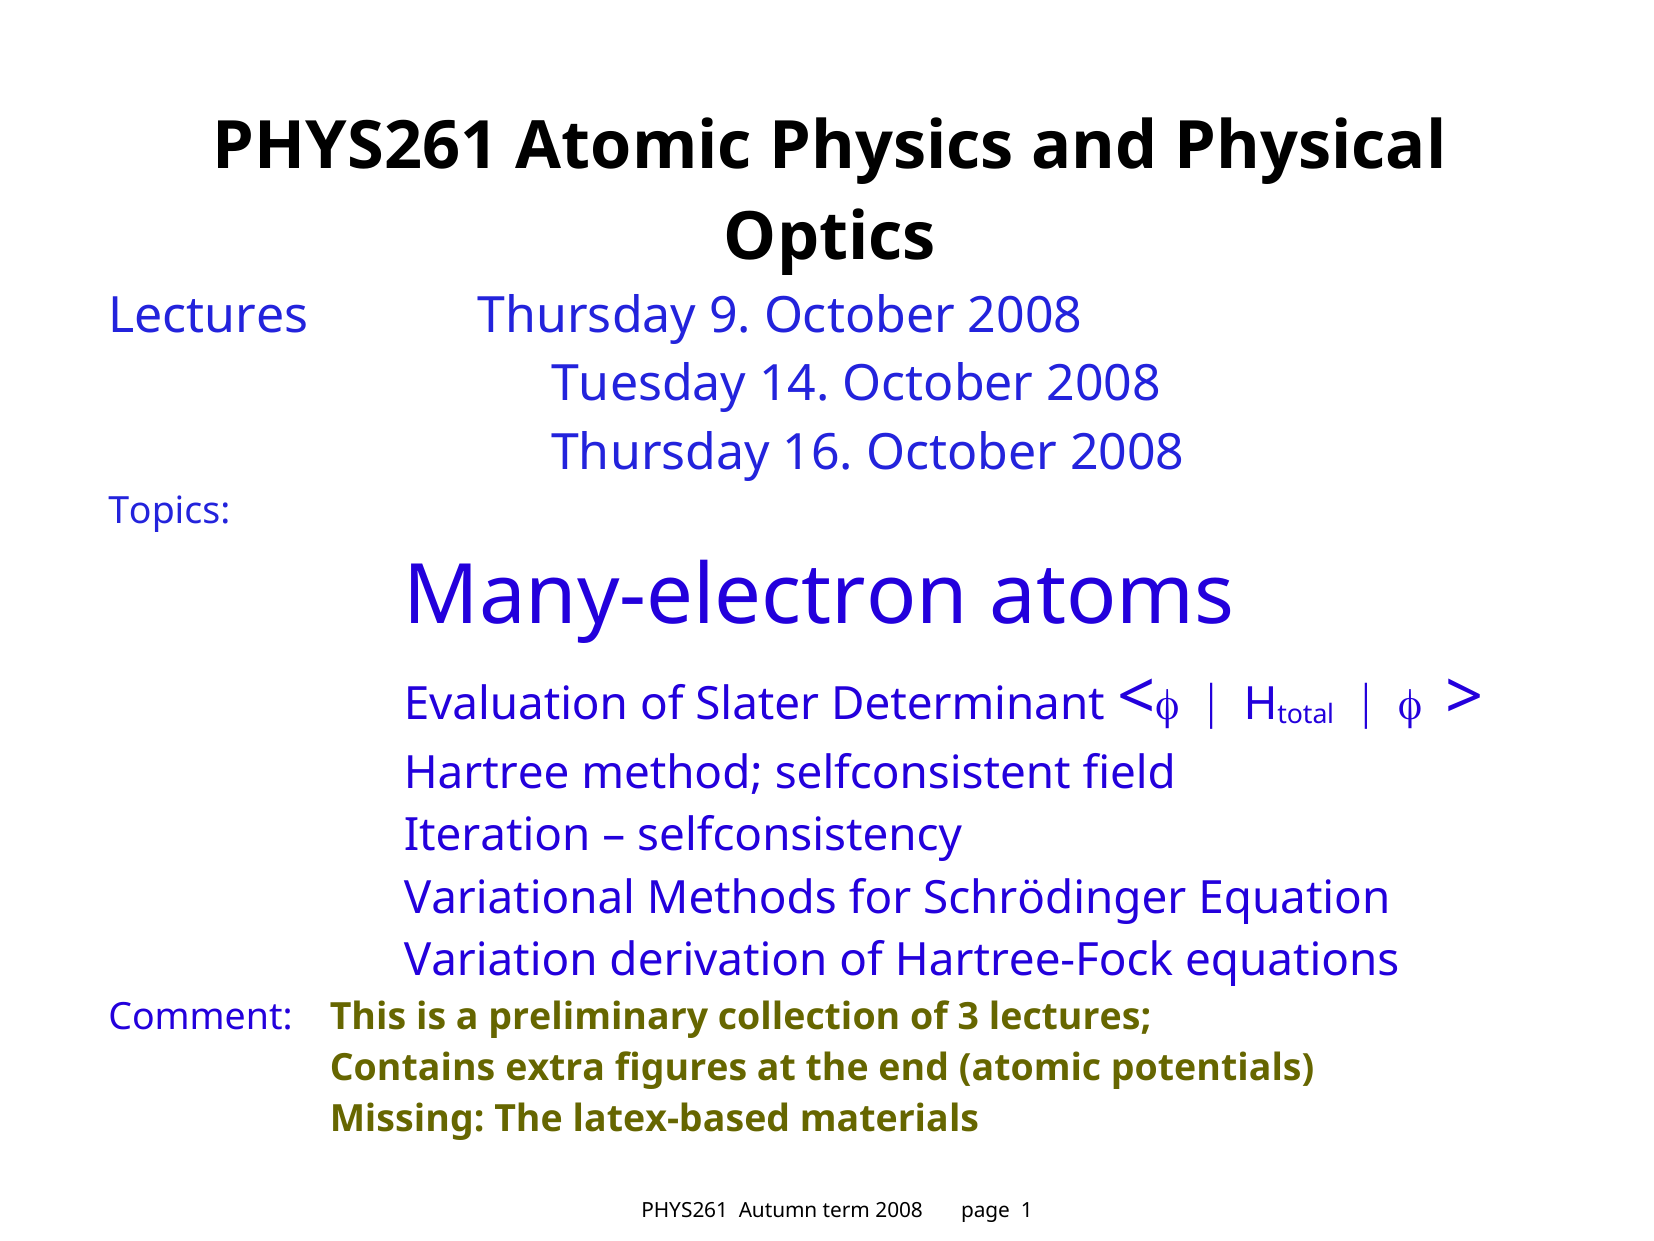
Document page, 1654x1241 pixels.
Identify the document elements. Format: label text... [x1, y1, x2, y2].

text_box PHYS261 Atomic Physics and Physical Optics Lectures Thursday 9. October 2008 Tuesday 14. October 2008 Thursday 16. October 2008 Topics: Many-electron atoms Evaluation of Slater Determinant <f | Htotal | f > Hartree method; selfconsistent field Iteration – selfconsistency Variational Methods for Schrödinger Equation Variation derivation of Hartree-Fock equations Comment: This is a preliminary collection of 3 lectures; Contains extra figures at the end (atomic potentials) Missing: The latex-based materials [93, 90, 1567, 1182]
